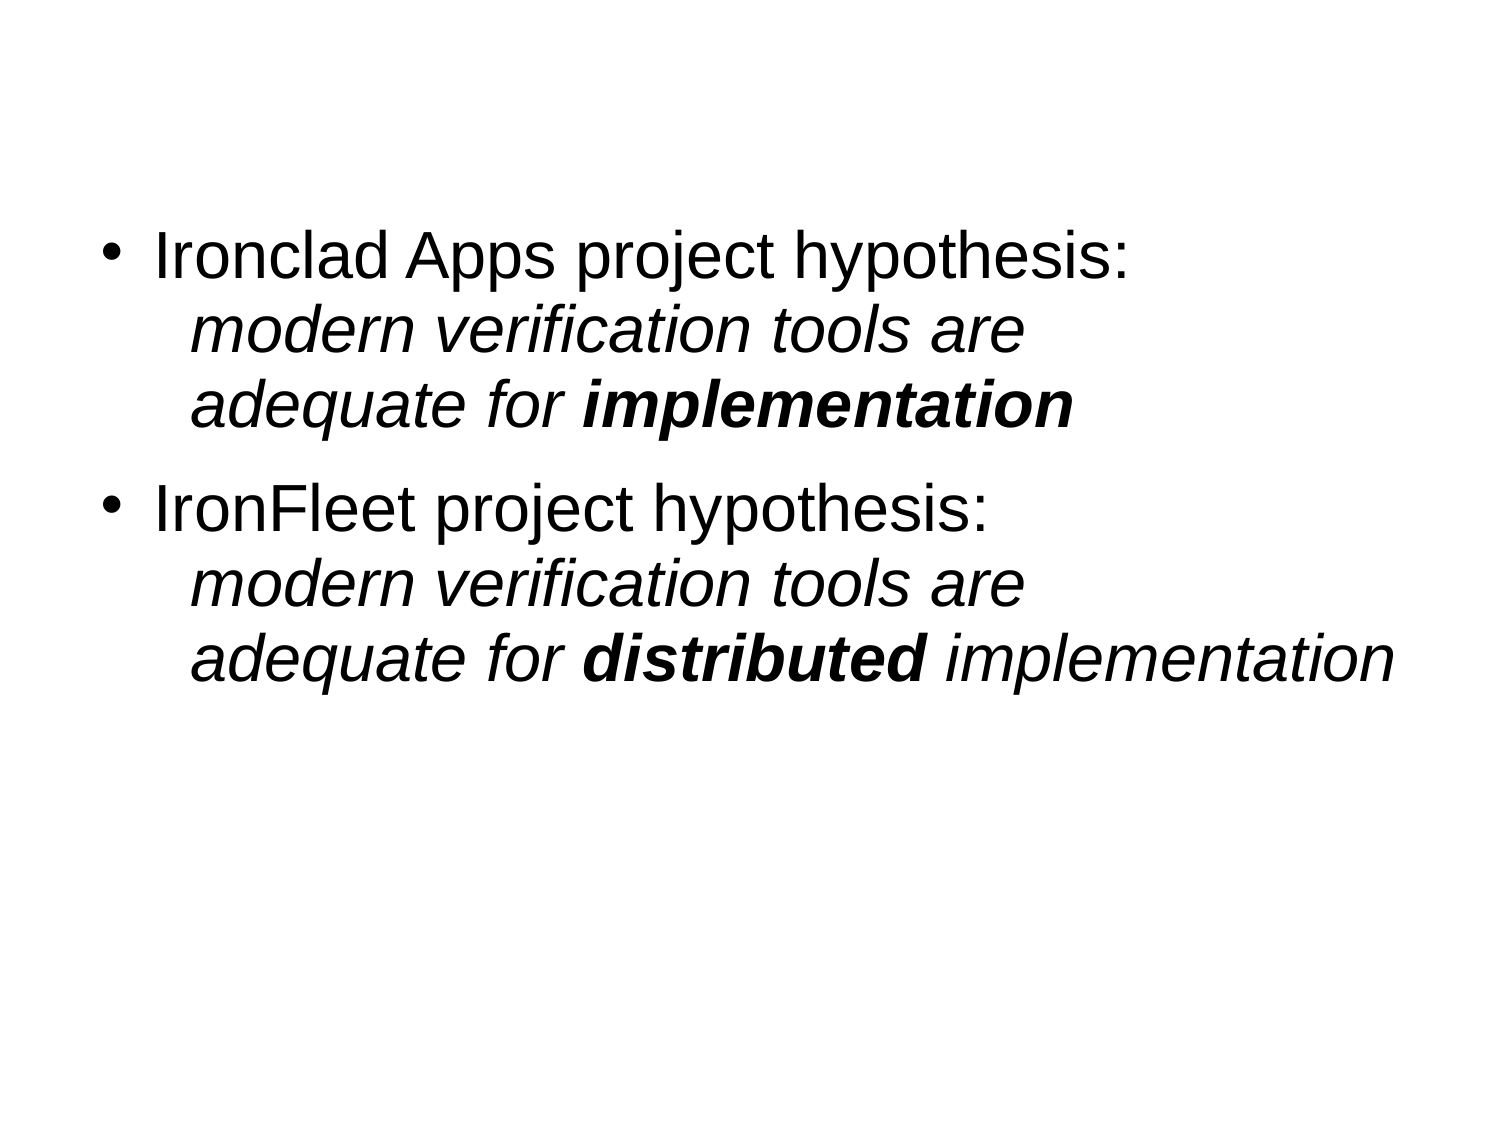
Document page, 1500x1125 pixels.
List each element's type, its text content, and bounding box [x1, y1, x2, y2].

text_box Ironclad Apps project hypothesis: modern verification tools are adequate for implementation IronFleet project hypothesis: modern verification tools are adequate for distributed implementation [82, 217, 1500, 757]
